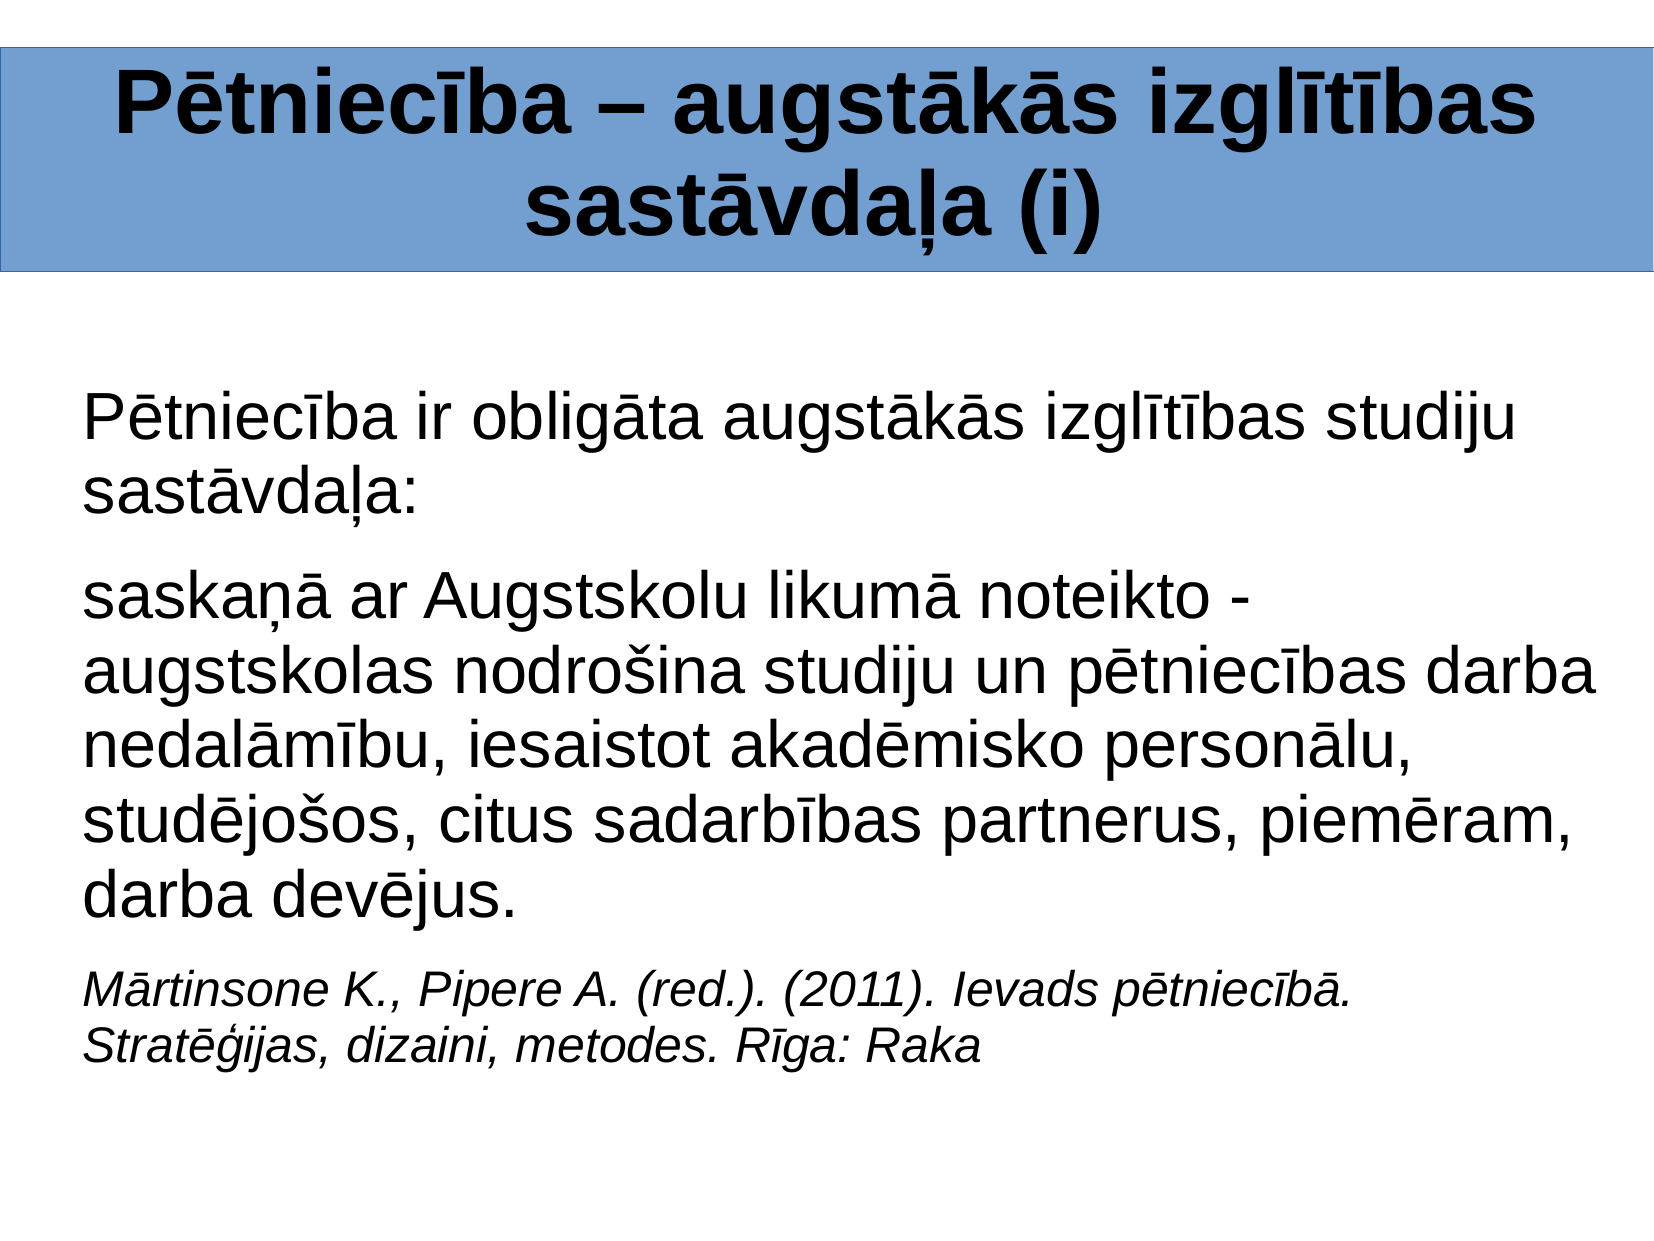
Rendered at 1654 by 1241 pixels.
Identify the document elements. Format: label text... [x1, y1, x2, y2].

text_box [0, 47, 1654, 272]
title Pētniecība – augstākās izglītības sastāvdaļa (i) [82, 49, 1571, 257]
list Pētniecība ir obligāta augstākās izglītības studiju sastāvdaļa: saskaņā ar Augstskolu likumā noteikto - augstskolas nodrošina studiju un pētniecības darba nedalāmību, iesaistot akadēmisko personālu, studējošos, citus sadarbības partnerus, piemēram, darba devējus. Mārtinsone K., Pipere A. (red.). (2011). Ievads pētniecībā. Stratēģijas, dizaini, metodes. Rīga: Raka [82, 378, 1619, 1099]
